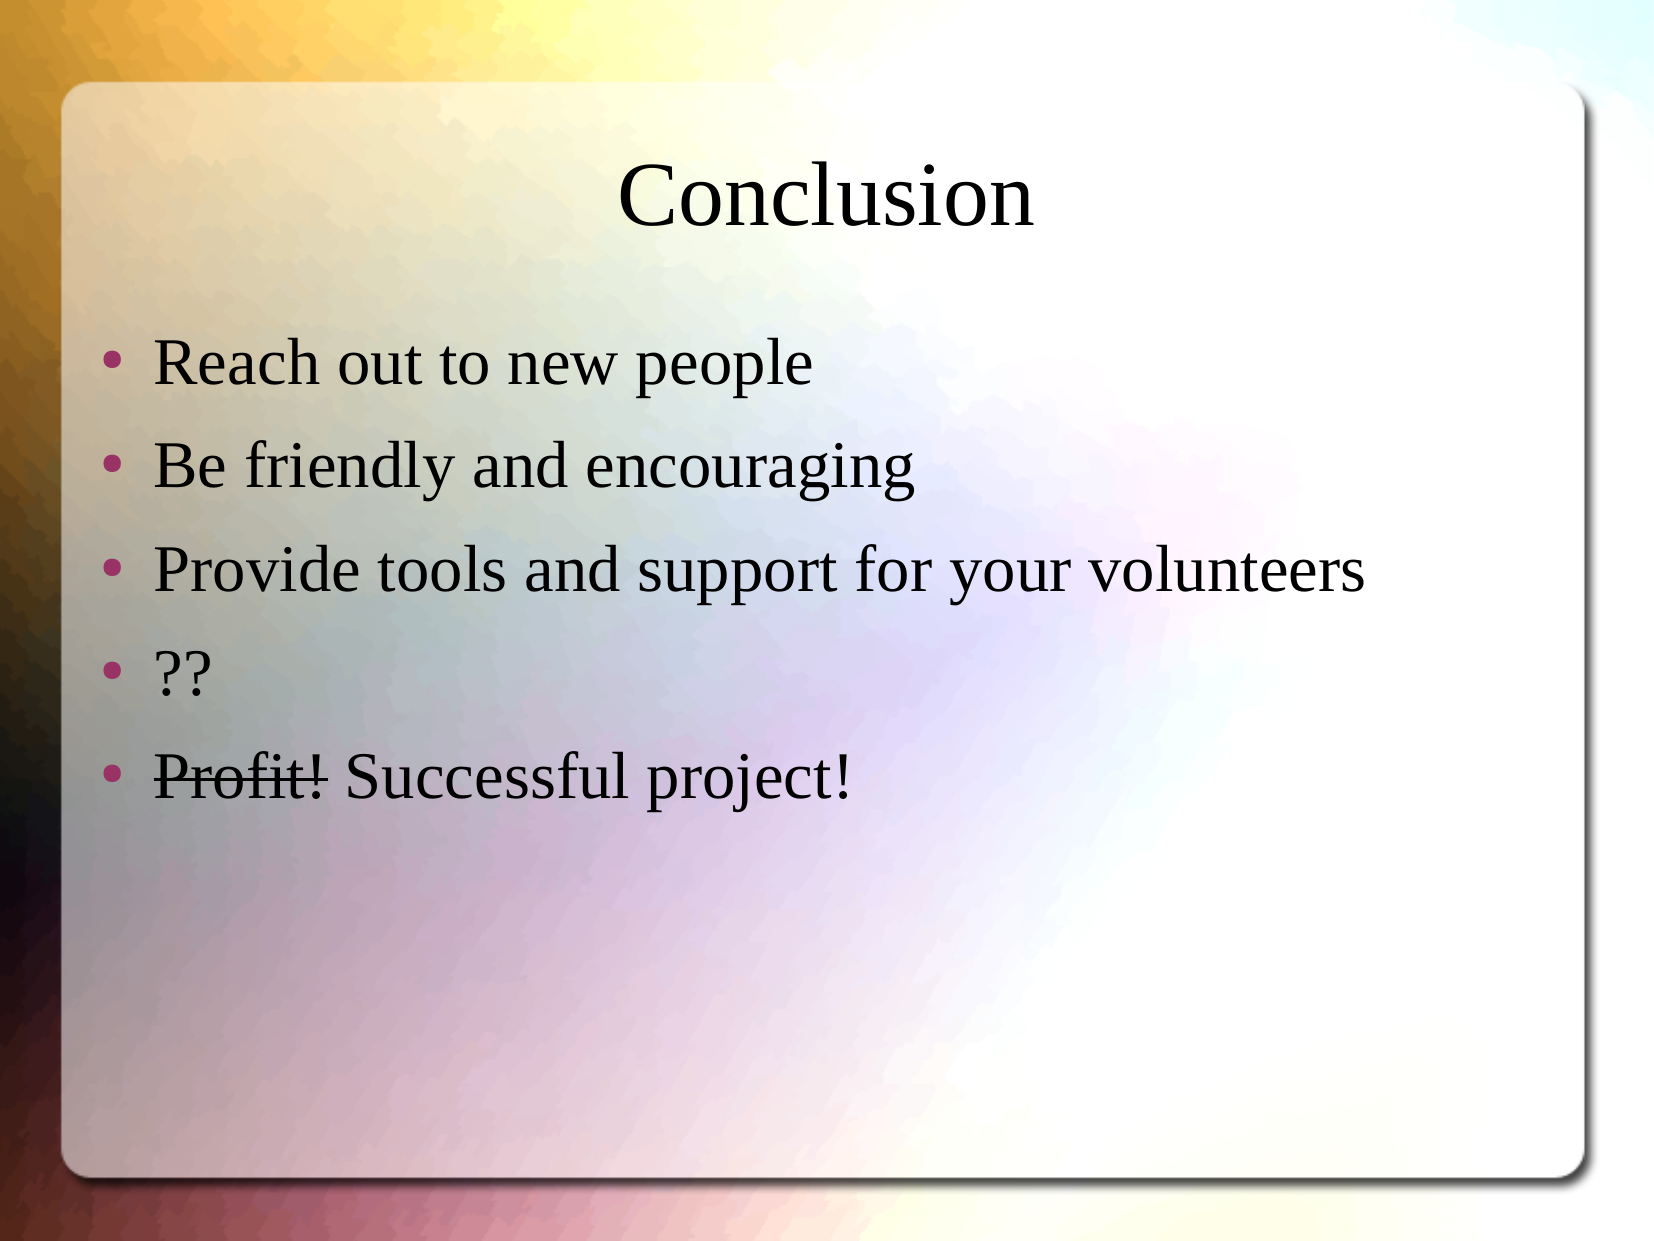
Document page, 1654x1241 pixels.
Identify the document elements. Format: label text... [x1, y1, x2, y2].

picture [0, 0, 1654, 1241]
title Conclusion [82, 98, 1571, 291]
list Reach out to new people Be friendly and encouraging Provide tools and support for your volunteers ?? Profit! Successful project! [82, 324, 1571, 1129]
